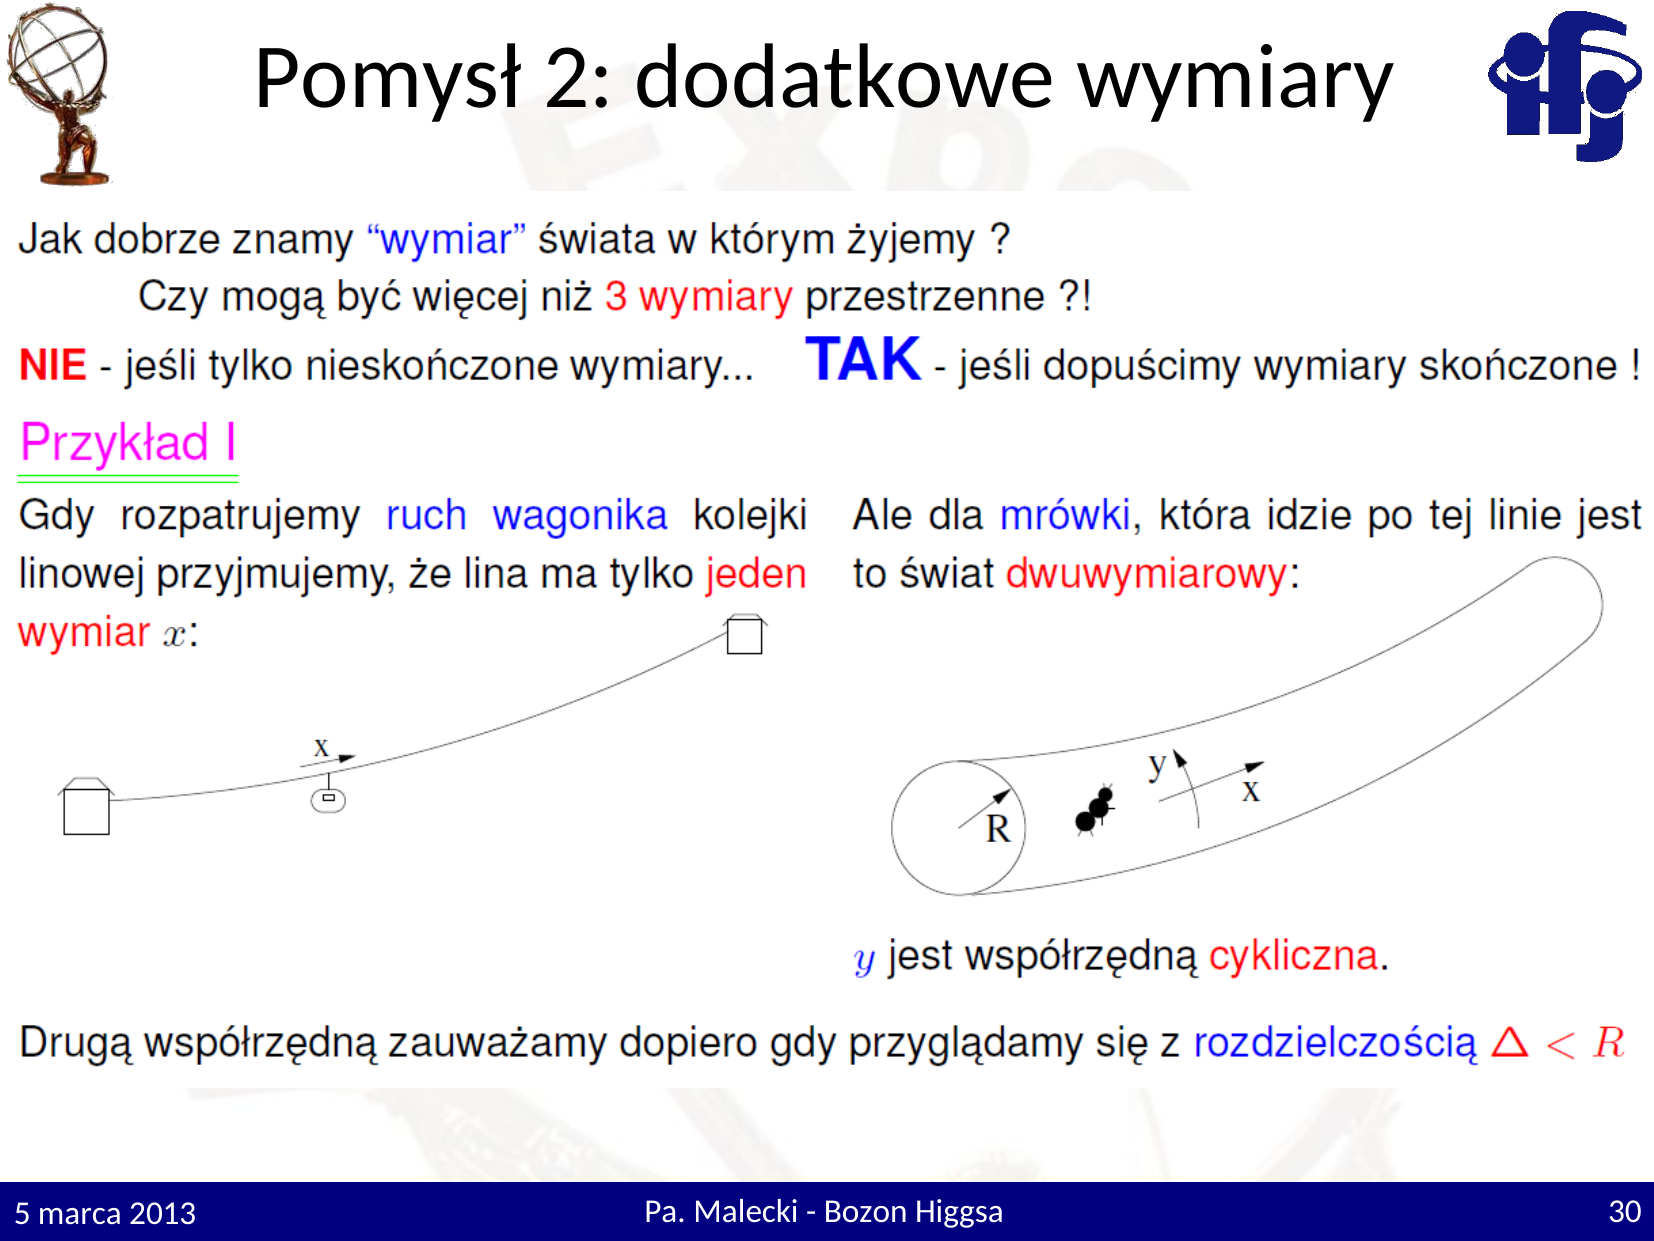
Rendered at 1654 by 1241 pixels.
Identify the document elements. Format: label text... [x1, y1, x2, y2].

picture [0, 0, 1654, 1182]
title Pomysł 2: dodatkowe wymiary [75, 0, 1575, 150]
